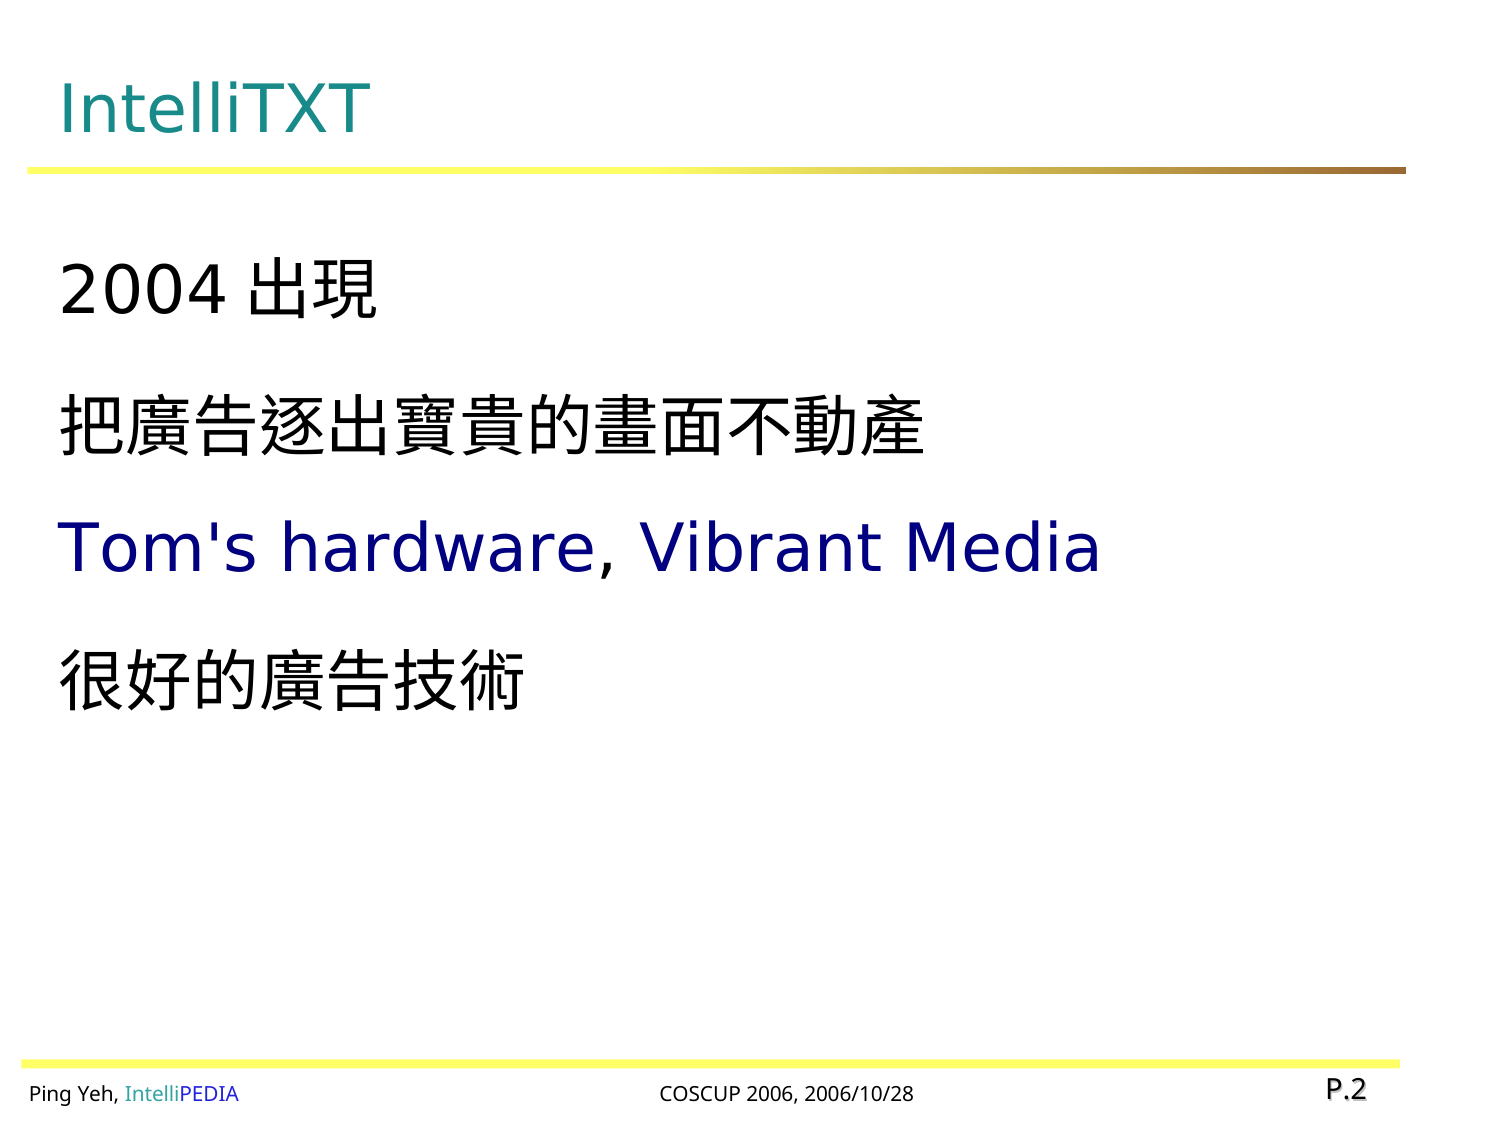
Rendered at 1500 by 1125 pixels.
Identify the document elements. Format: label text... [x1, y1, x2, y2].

title IntelliTXT [58, 58, 1447, 160]
list 2004出現 把廣告逐出寶貴的畫面不動產 Tom's hardware, Vibrant Media 很好的廣告技術 [58, 236, 1409, 1001]
